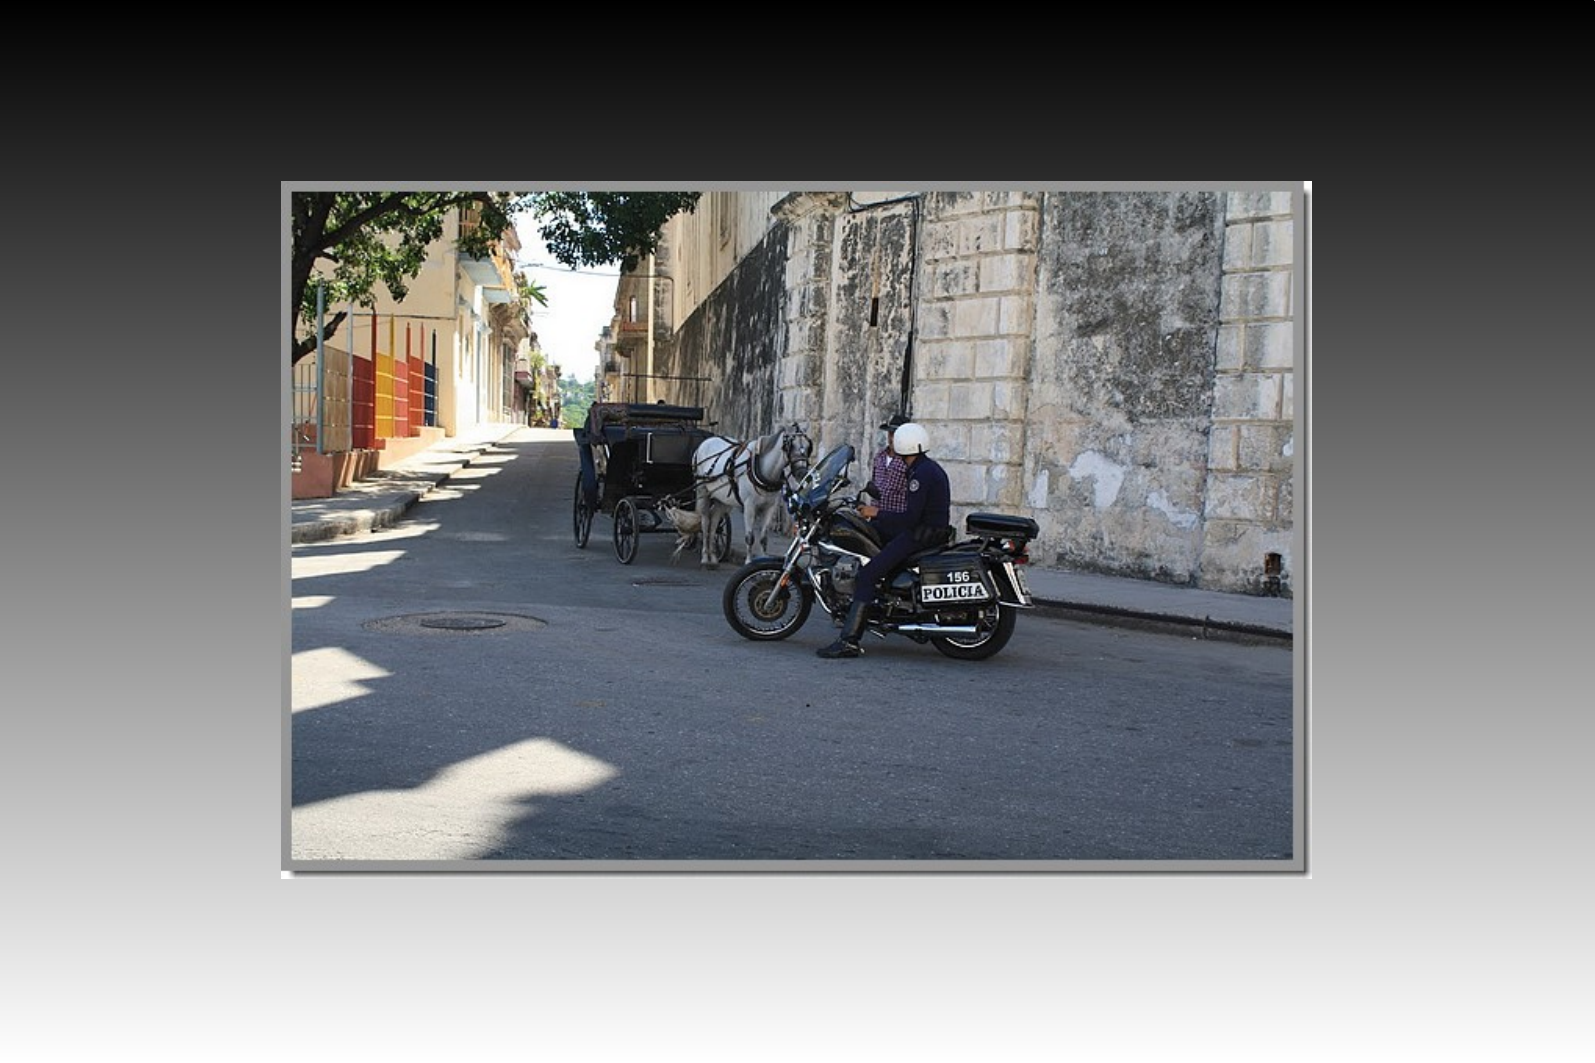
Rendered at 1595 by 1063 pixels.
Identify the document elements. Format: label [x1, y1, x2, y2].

picture [281, 181, 1312, 879]
